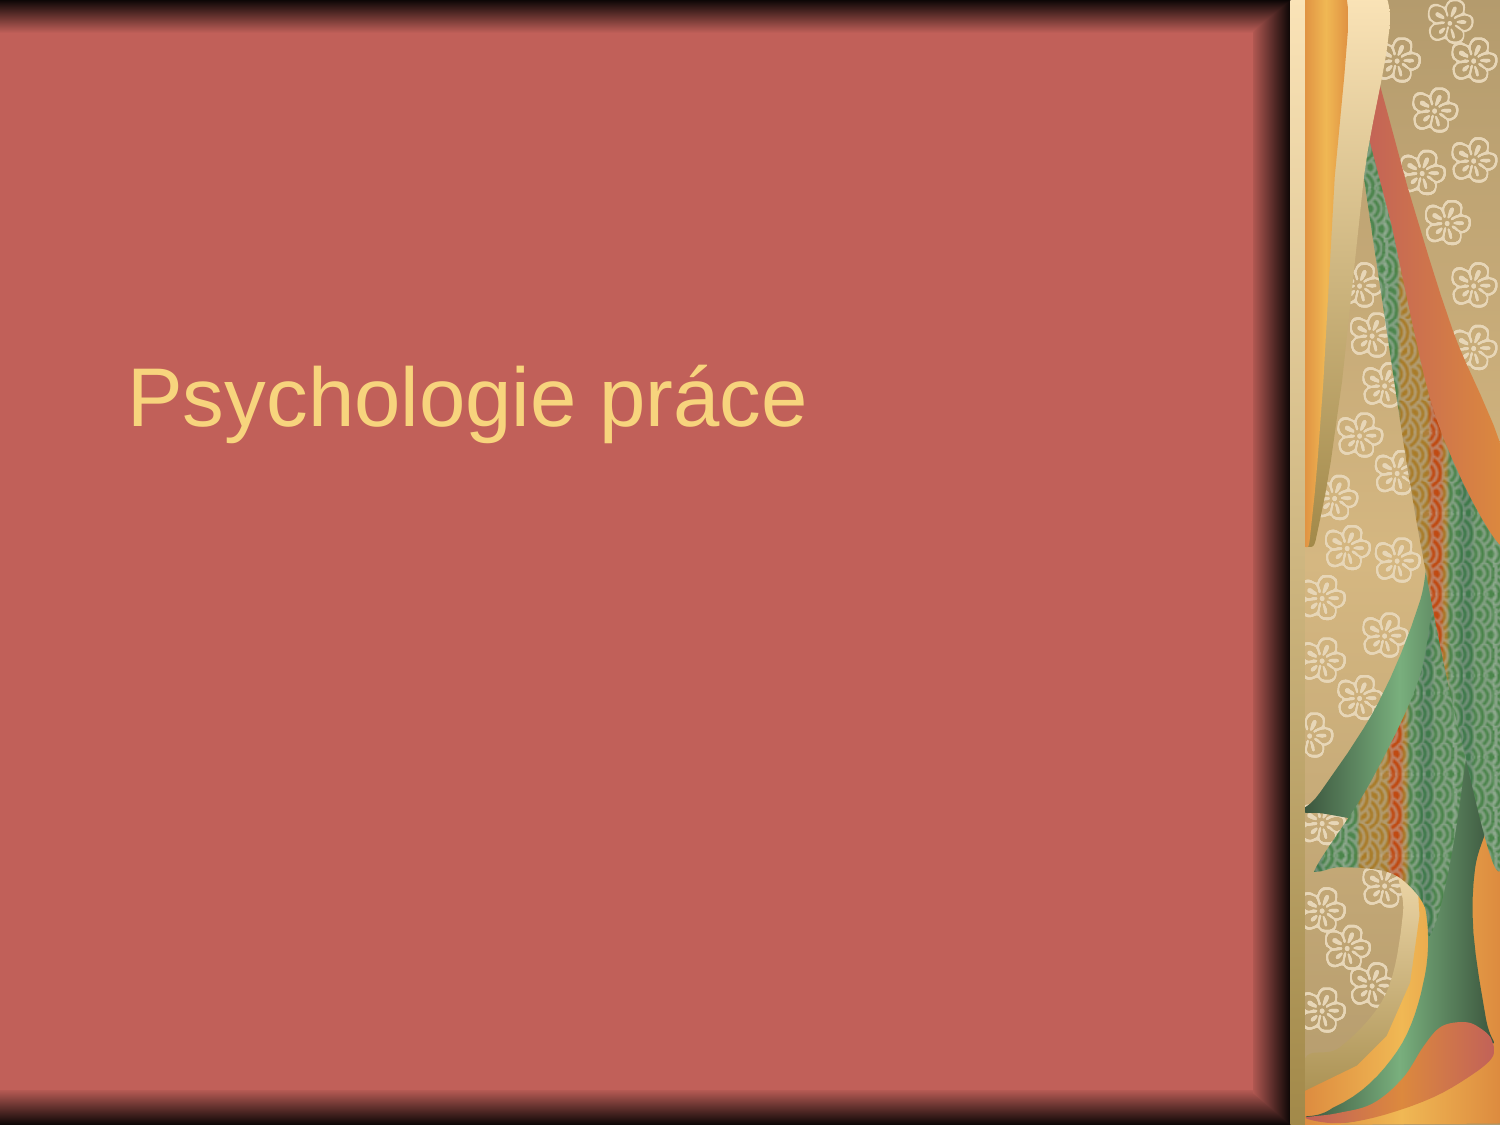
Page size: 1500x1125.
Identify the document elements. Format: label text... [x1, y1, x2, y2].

title Psychologie práce [112, 224, 1256, 563]
